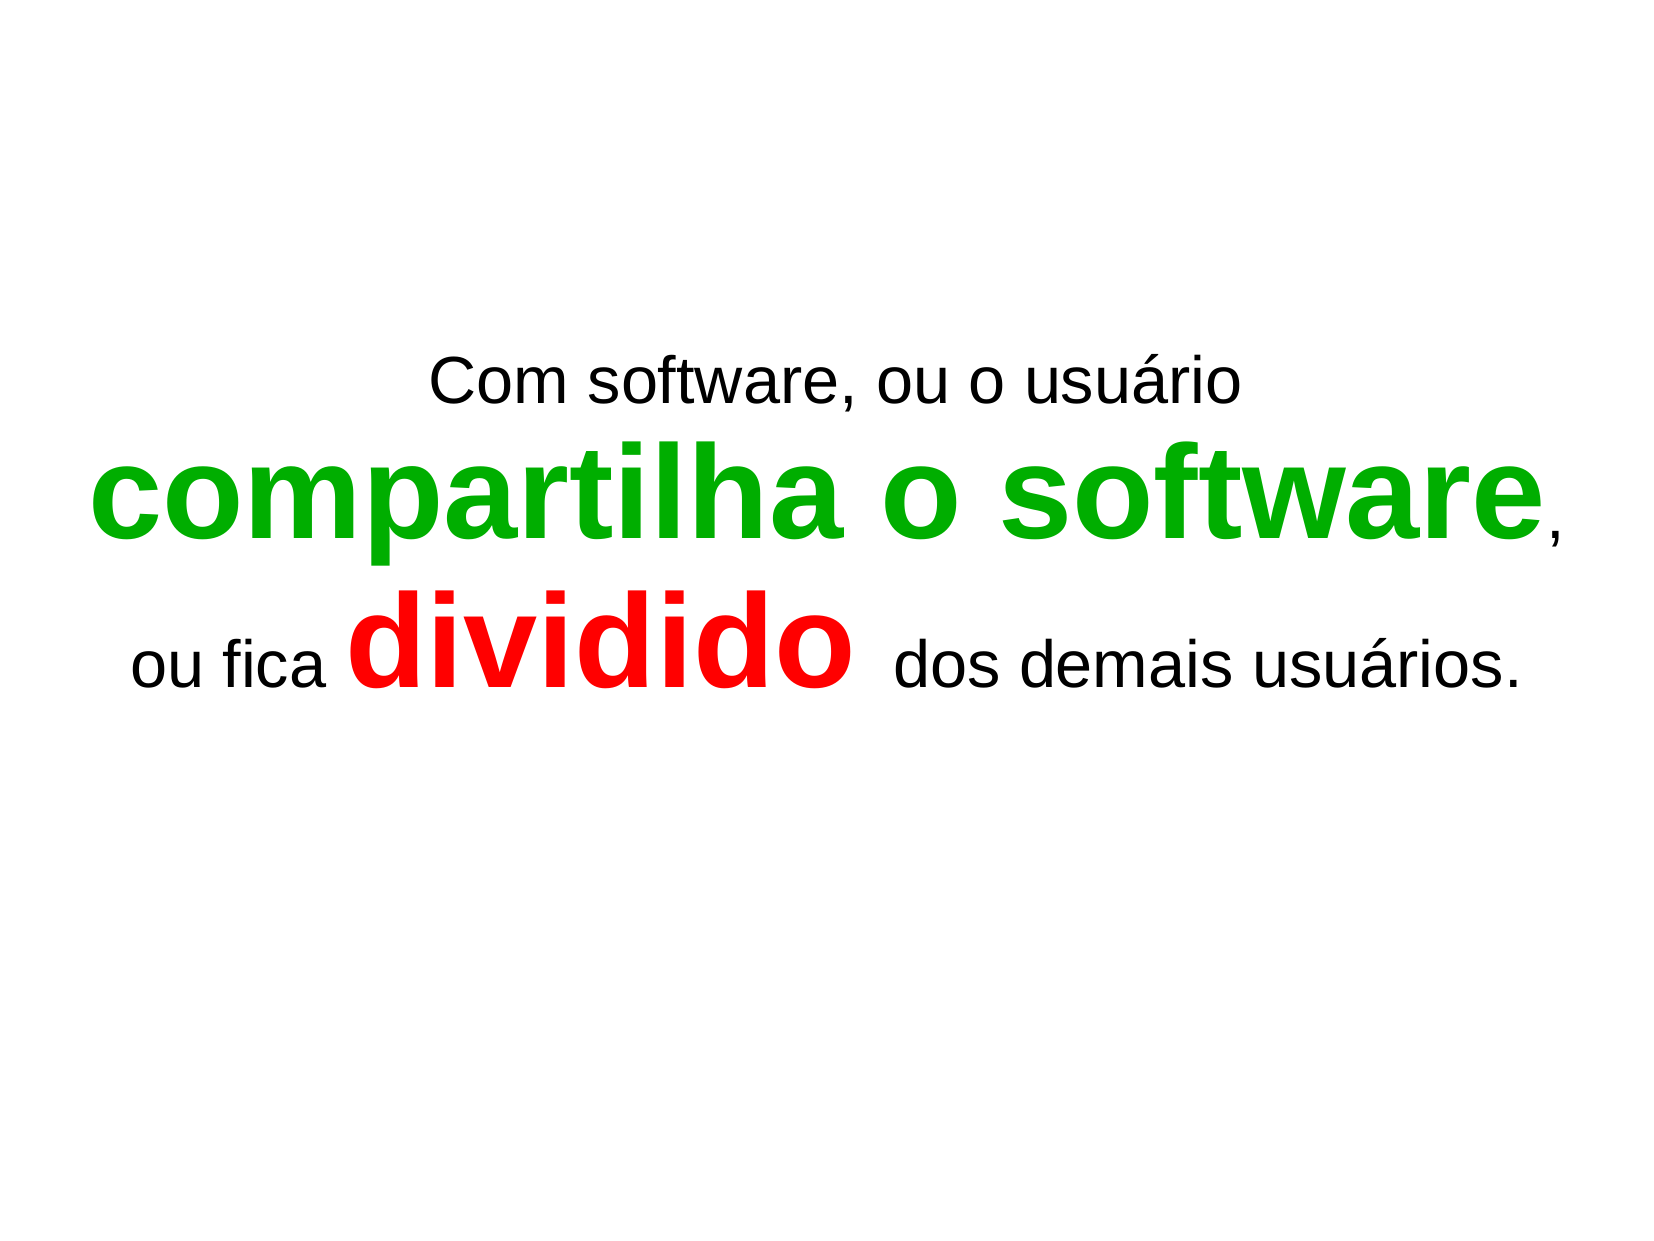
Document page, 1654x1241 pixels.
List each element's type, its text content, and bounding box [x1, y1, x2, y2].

subtitle Com software, ou o usuário compartilha o software, ou fica dividido dos demais usuários. [82, 49, 1571, 1010]
